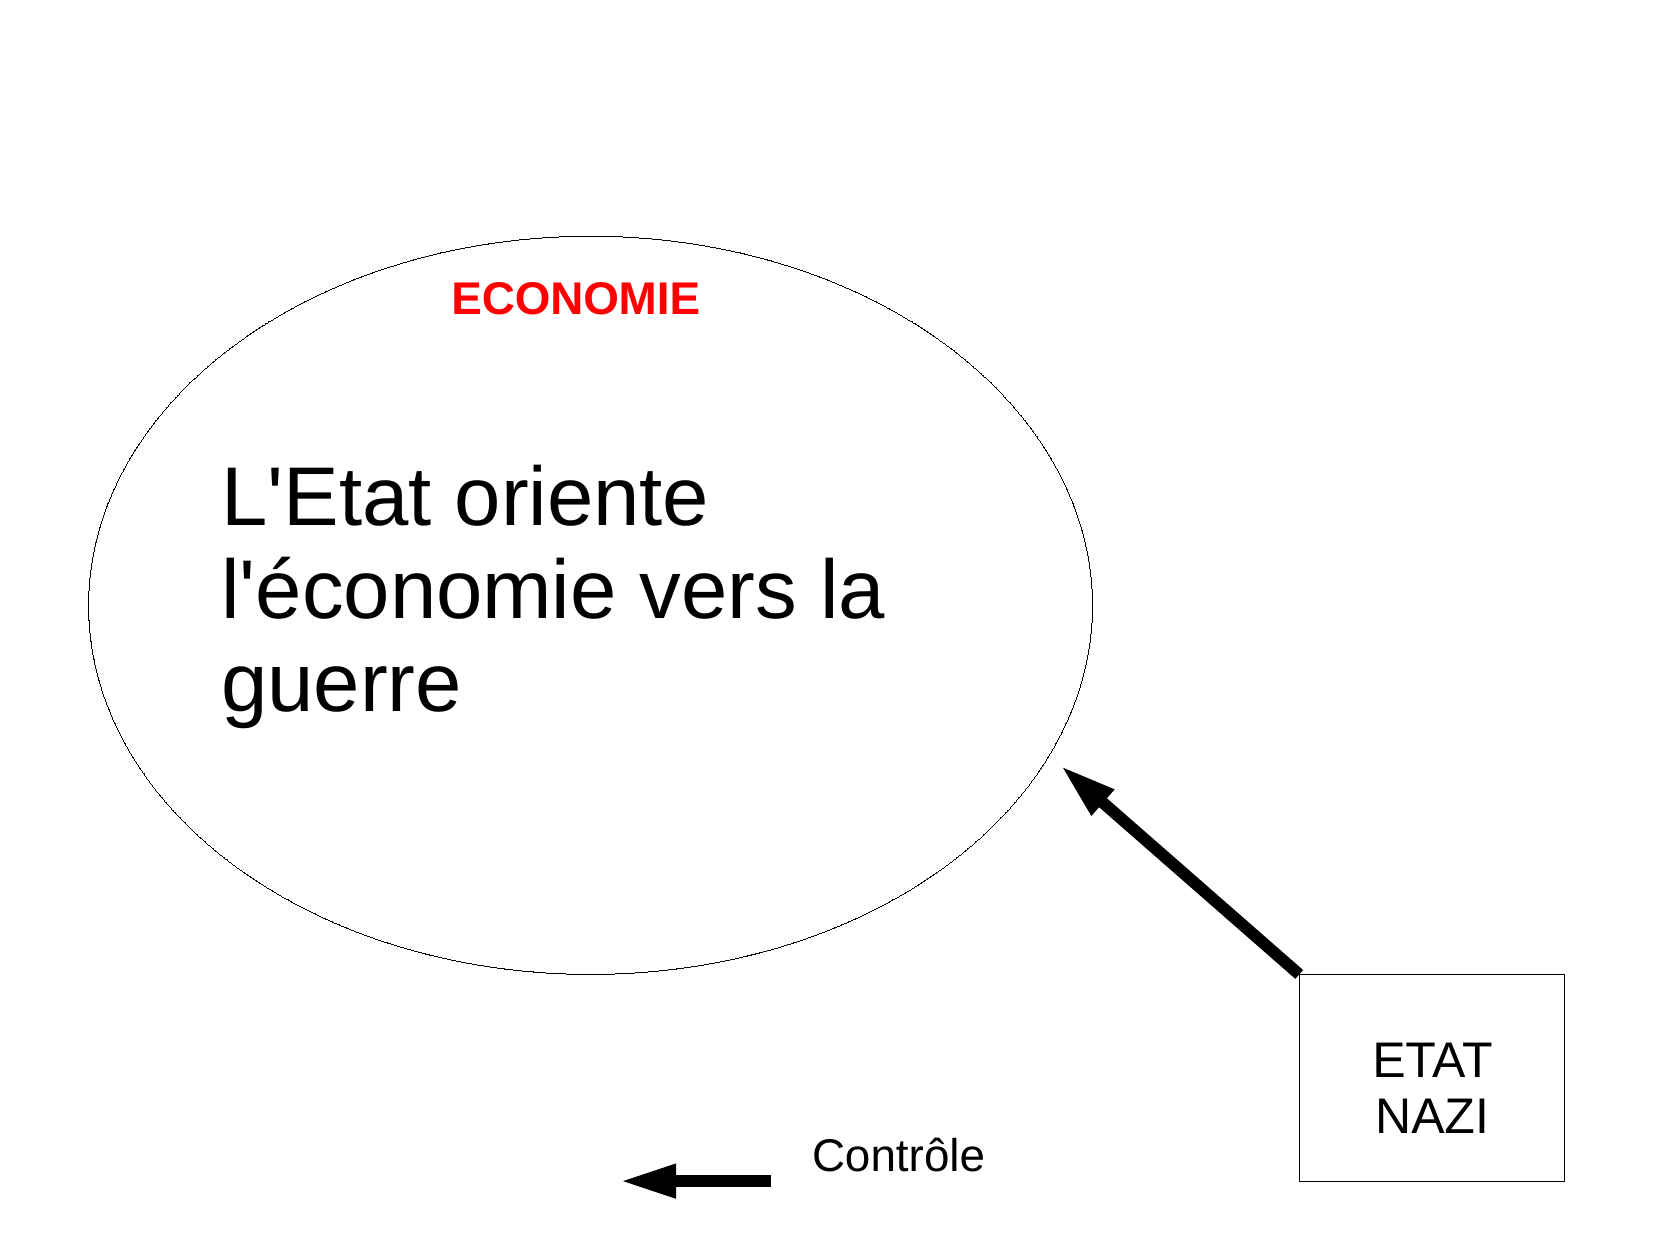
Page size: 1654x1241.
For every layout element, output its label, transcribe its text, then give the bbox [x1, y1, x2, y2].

text_box ECONOMIE [265, 265, 886, 333]
text_box Contrôle [797, 1122, 1123, 1188]
text_box ETAT NAZI [1299, 1025, 1565, 1152]
text_box L'Etat oriente l'économie vers la guerre [206, 442, 1034, 737]
